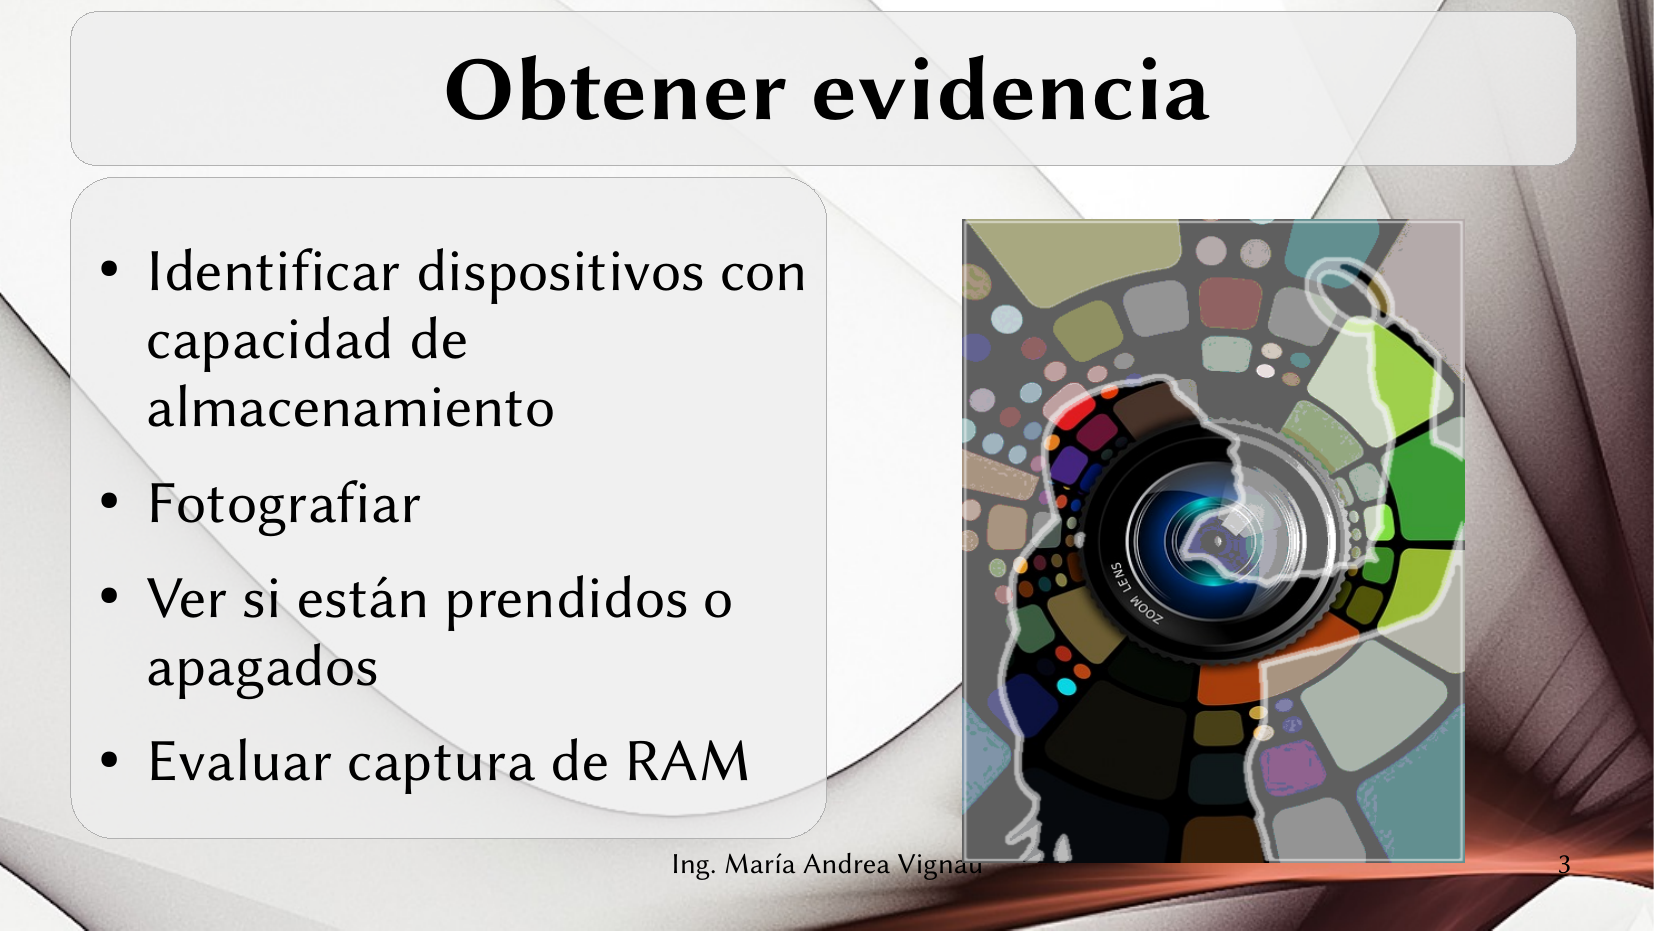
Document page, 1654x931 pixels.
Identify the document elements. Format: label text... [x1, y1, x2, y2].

picture [0, 0, 1654, 931]
list Identificar dispositivos con capacidad de almacenamiento Fotografiar Ver si están prendidos o apagados Evaluar captura de RAM [82, 236, 809, 804]
title Obtener evidencia [82, 11, 1571, 168]
